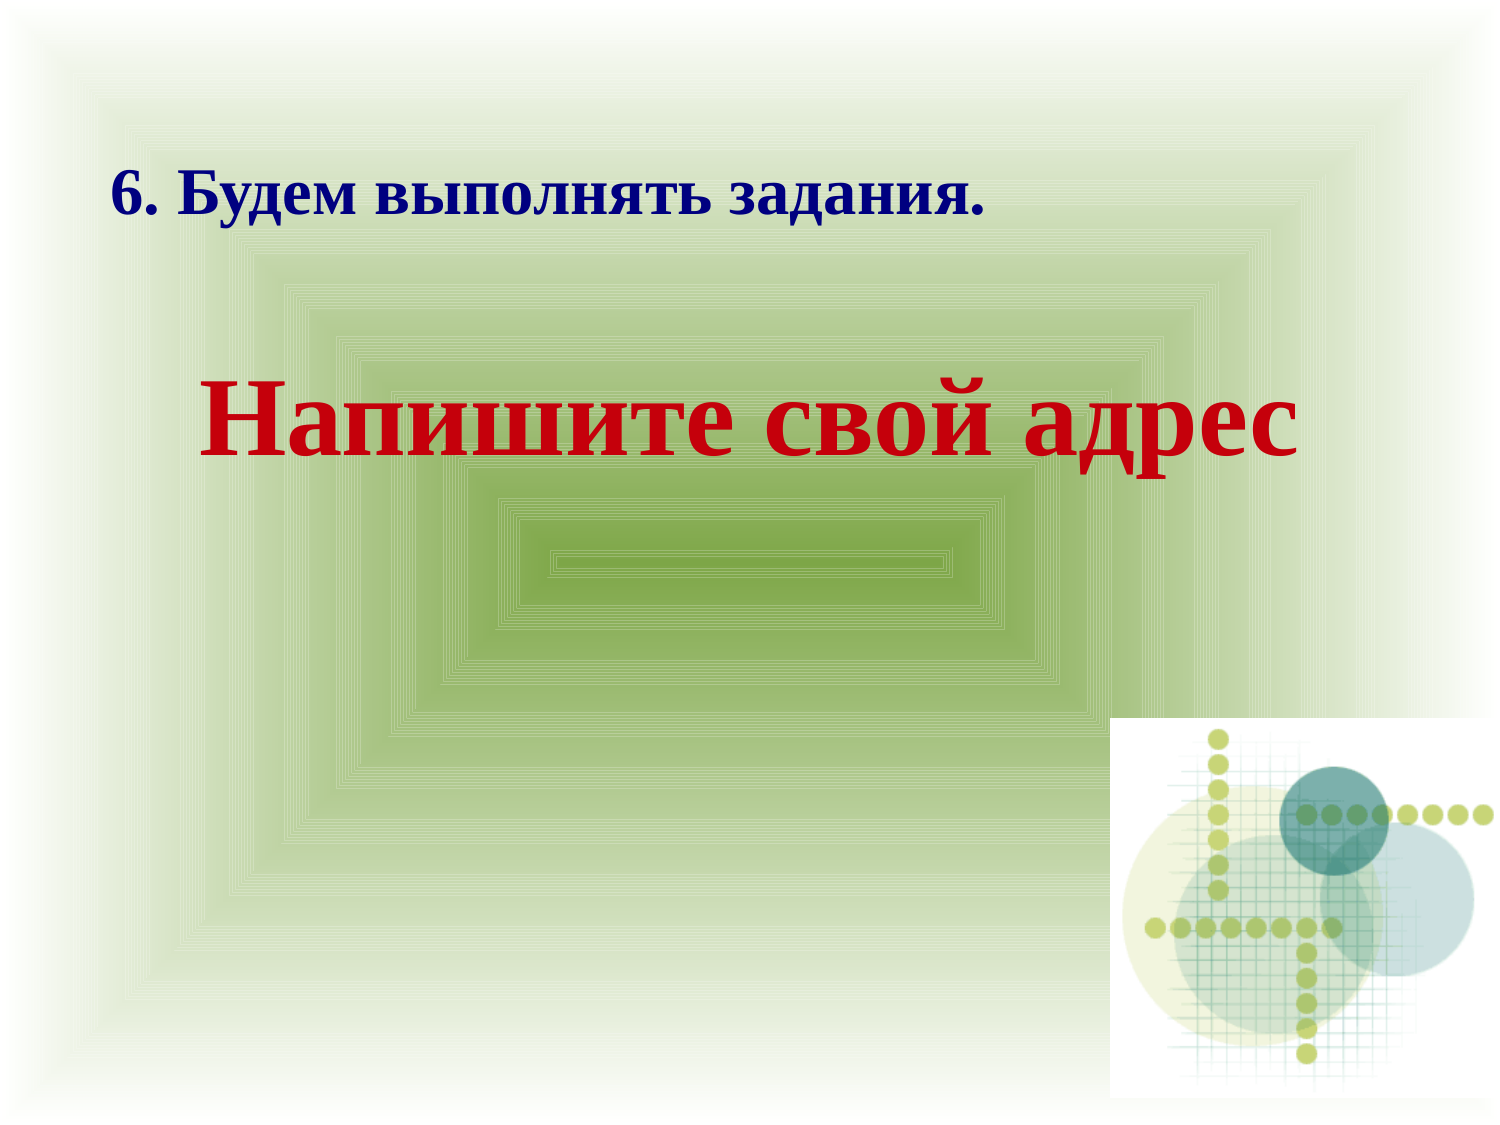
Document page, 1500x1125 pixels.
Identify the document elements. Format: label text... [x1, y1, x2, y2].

text_box 6. Будем выполнять задания. [110, 83, 1391, 291]
text_box Напишите свой адрес [75, 52, 1425, 768]
